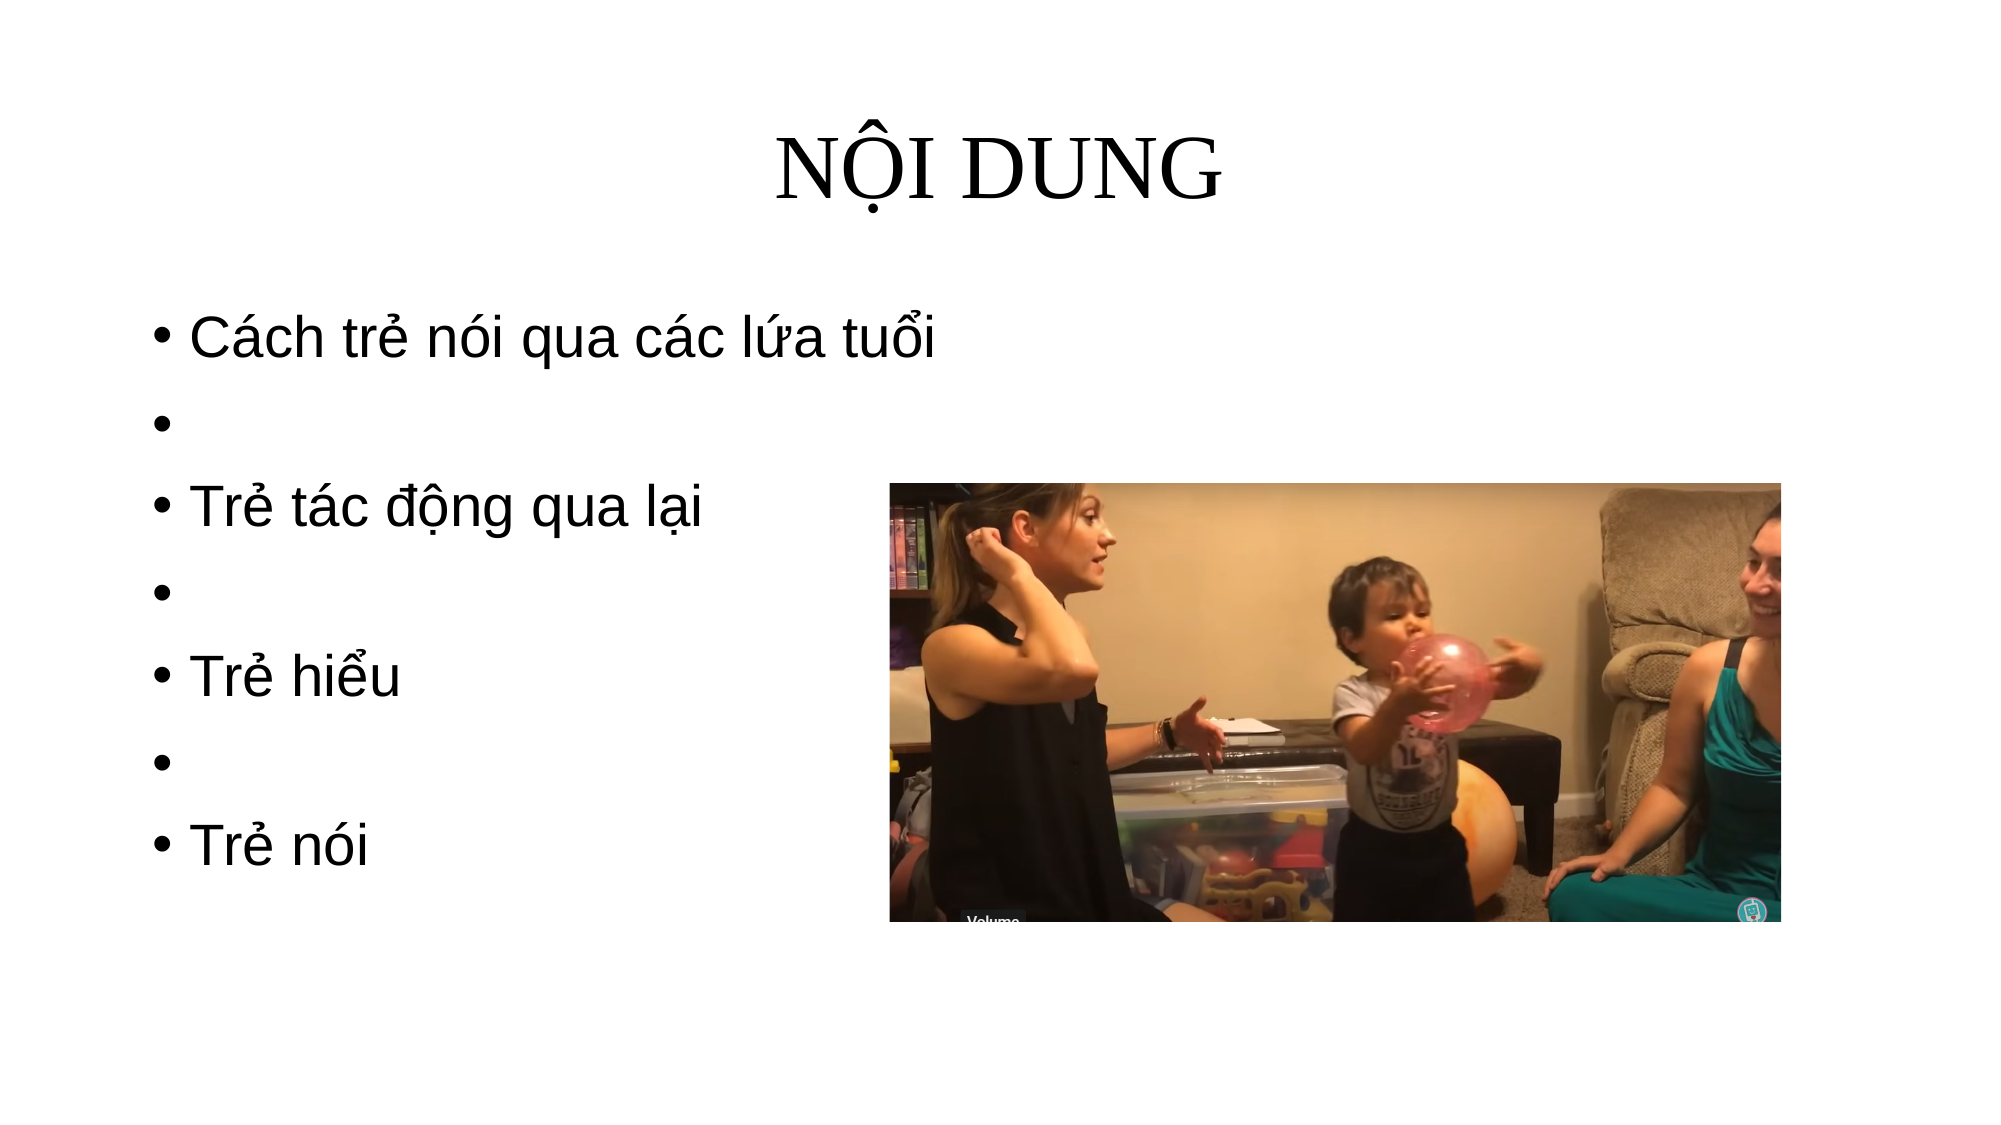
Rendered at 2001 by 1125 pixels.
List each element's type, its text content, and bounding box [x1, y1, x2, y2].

title NỘI DUNG [137, 59, 1863, 278]
picture [889, 483, 1782, 922]
list Cách trẻ nói qua các lứa tuổi Trẻ tác động qua lại Trẻ hiểu Trẻ nói [137, 299, 1863, 1014]
